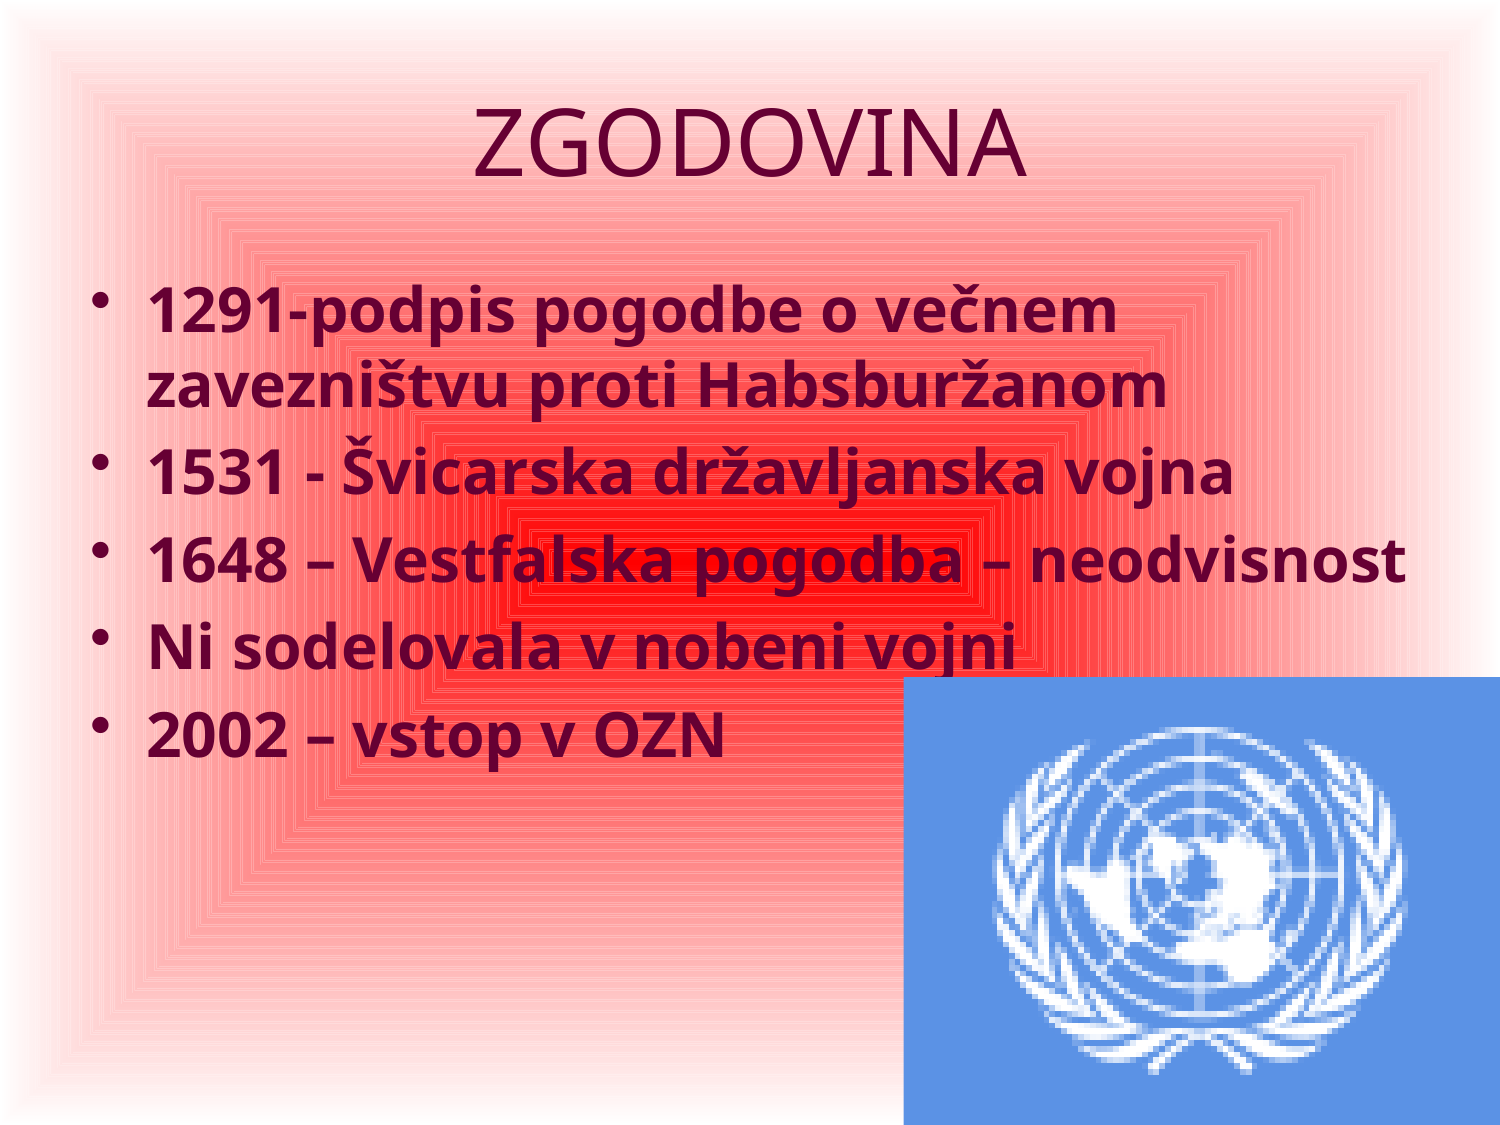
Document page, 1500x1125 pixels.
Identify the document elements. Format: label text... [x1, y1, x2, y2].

list 1291-podpis pogodbe o večnem zavezništvu proti Habsburžanom 1531 - Švicarska državljanska vojna 1648 – Vestfalska pogodba – neodvisnost Ni sodelovala v nobeni vojni 2002 – vstop v OZN [75, 262, 1425, 1005]
title ZGODOVINA [75, 45, 1425, 233]
picture [903, 677, 1500, 1125]
